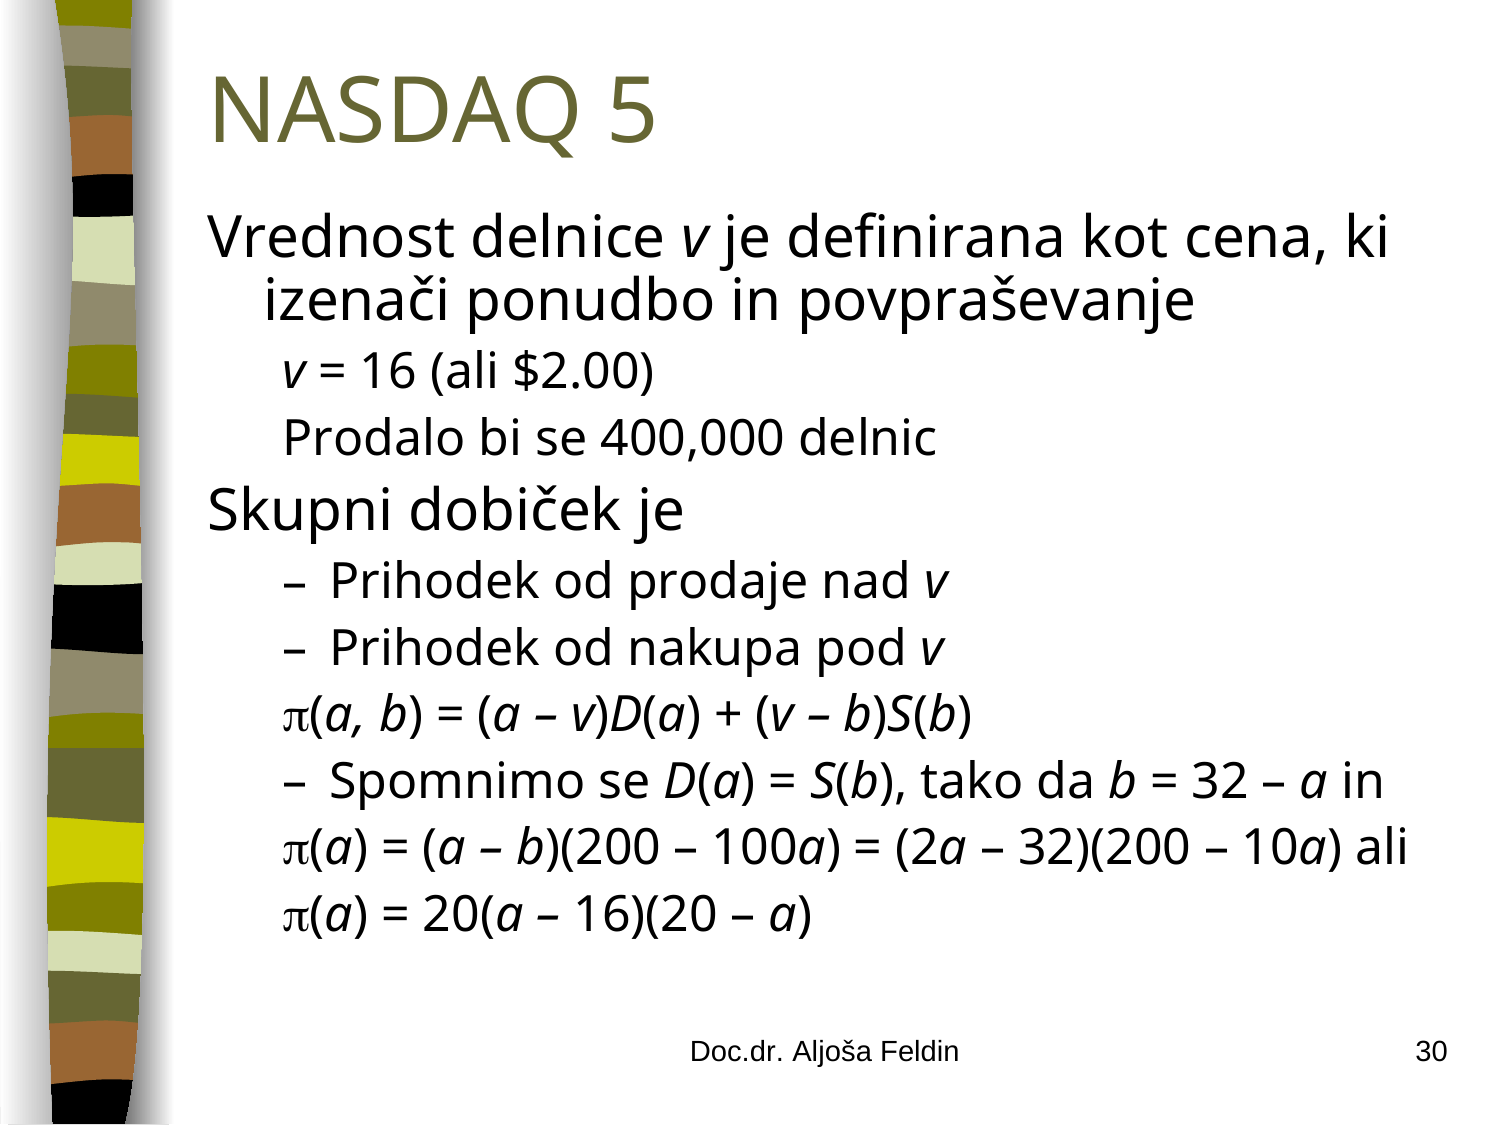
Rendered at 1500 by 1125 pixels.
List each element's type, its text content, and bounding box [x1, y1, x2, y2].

title NASDAQ 5 [192, 12, 1468, 200]
list Vrednost delnice v je definirana kot cena, ki izenači ponudbo in povpraševanje v = 16 (ali $2.00) Prodalo bi se 400,000 delnic Skupni dobiček je Prihodek od prodaje nad v Prihodek od nakupa pod v (a, b) = (a – v)D(a) + (v – b)S(b) Spomnimo se D(a) = S(b), tako da b = 32 – a in (a) = (a – b)(200 – 100a) = (2a – 32)(200 – 10a) ali (a) = 20(a – 16)(20 – a) [192, 200, 1468, 950]
text_box Doc.dr. Aljoša Feldin [587, 1025, 1063, 1101]
text_box <number> [1149, 1025, 1463, 1101]
